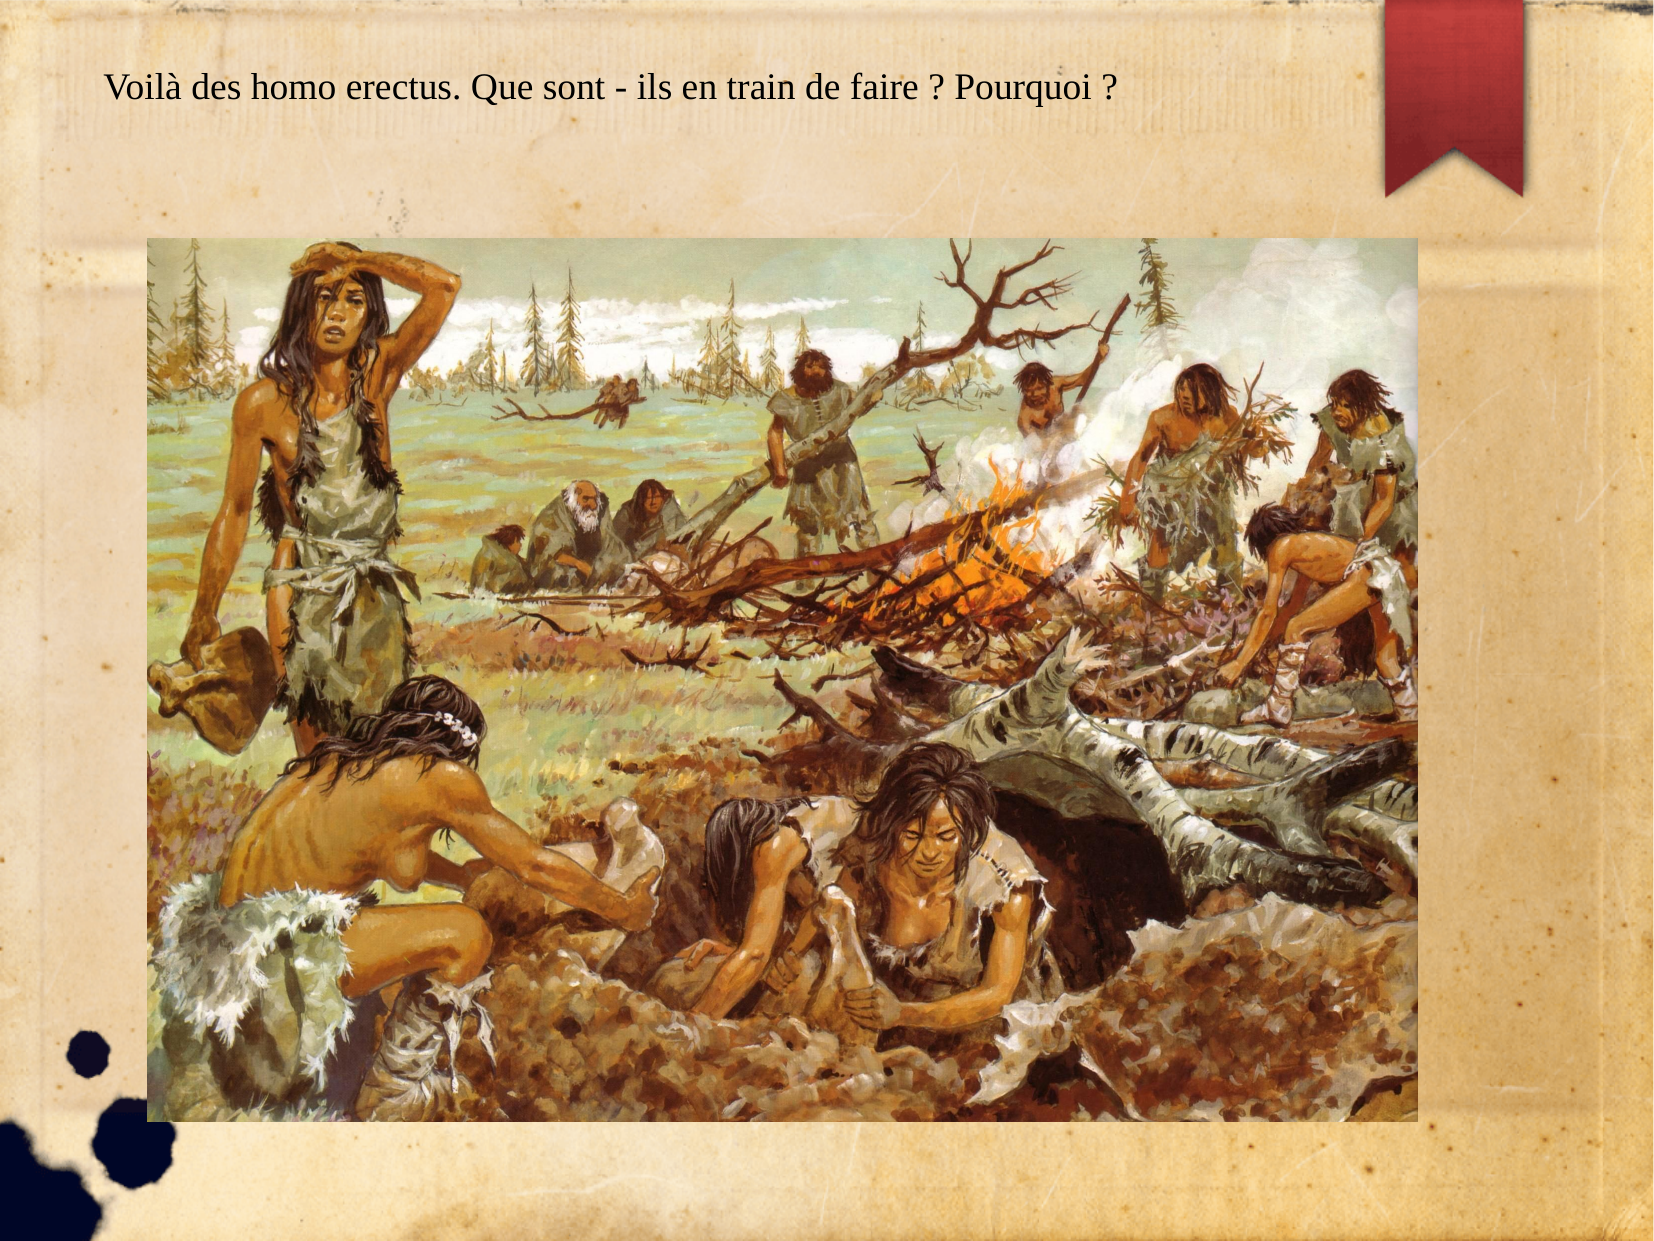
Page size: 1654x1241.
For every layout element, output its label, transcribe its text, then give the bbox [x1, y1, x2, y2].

picture [0, 0, 1654, 1241]
text_box Voilà des homo erectus. Que sont - ils en train de faire ? Pourquoi ? [88, 59, 1152, 148]
